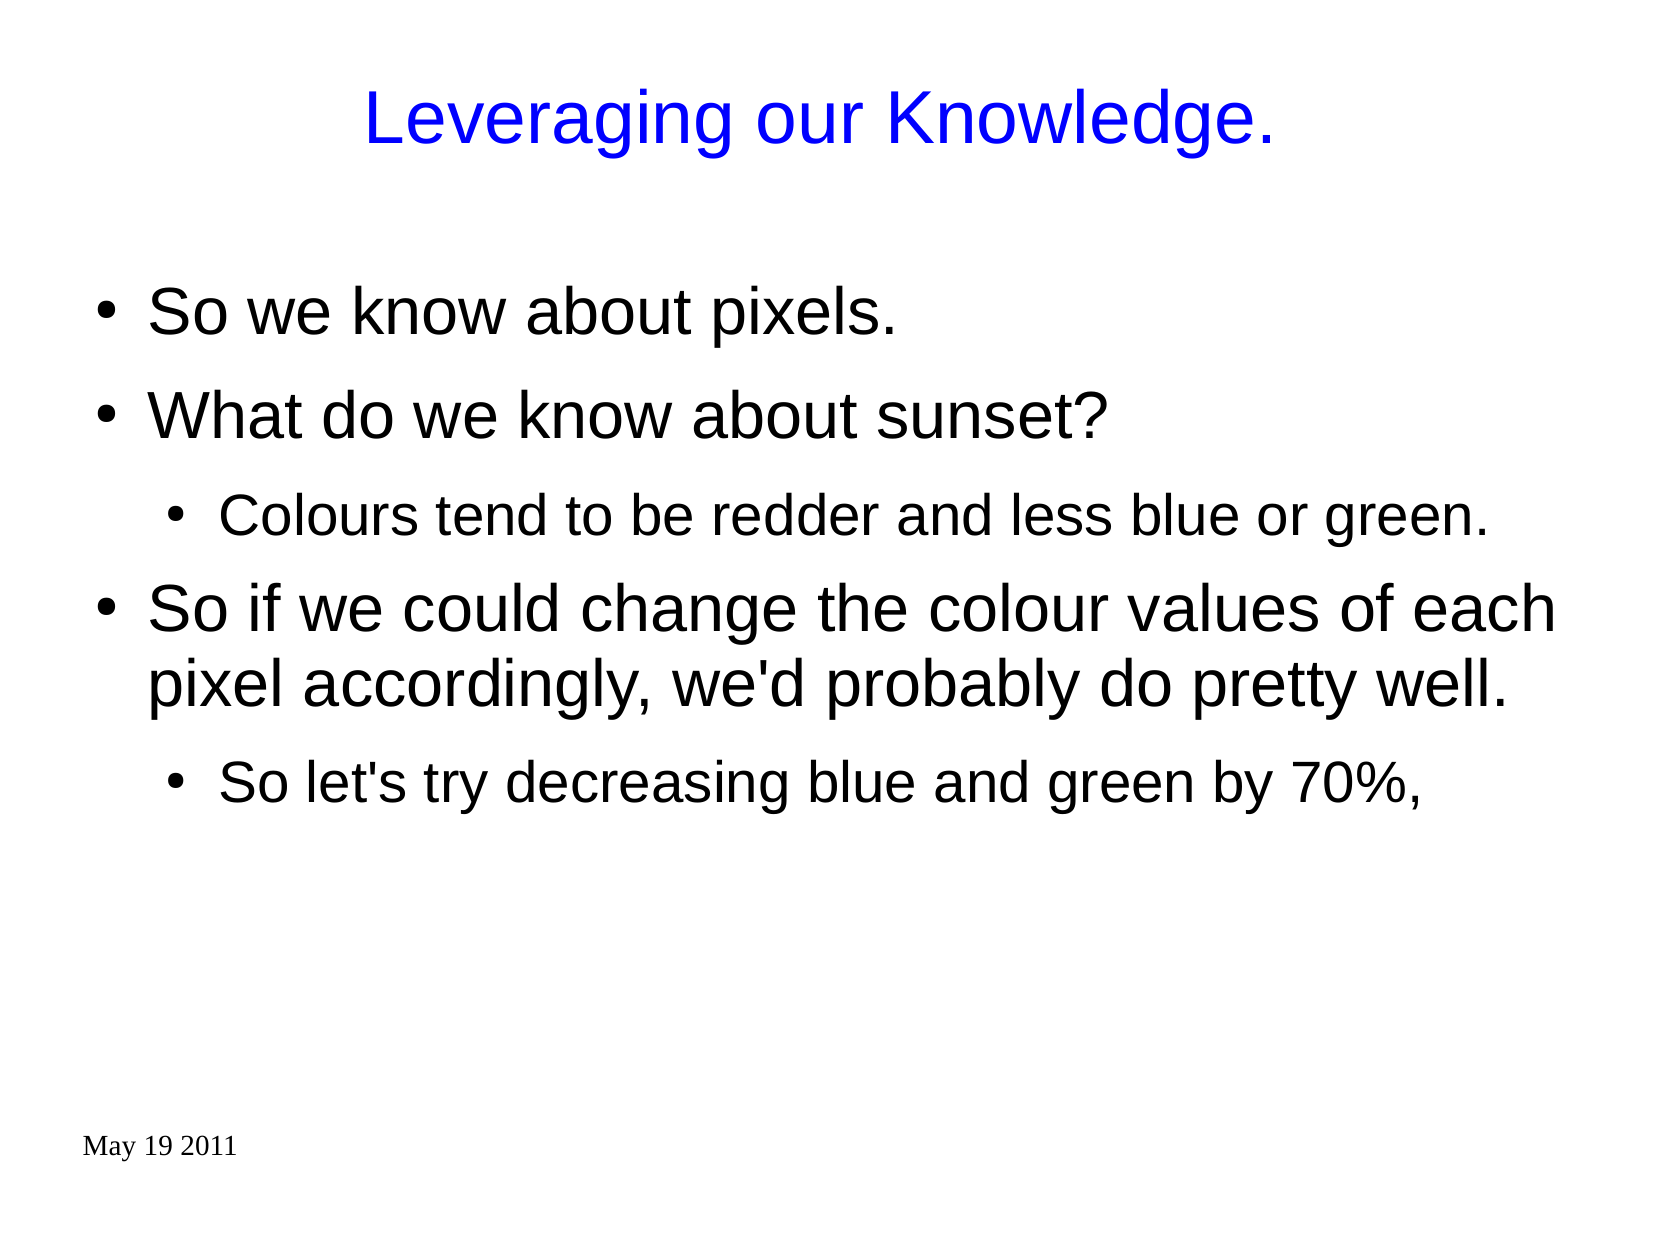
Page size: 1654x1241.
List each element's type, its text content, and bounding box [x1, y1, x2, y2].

title Leveraging our Knowledge. [76, 58, 1565, 178]
list So we know about pixels. What do we know about sunset? Colours tend to be redder and less blue or green. So if we could change the colour values of each pixel accordingly, we'd probably do pretty well. So let's try decreasing blue and green by 70%, [76, 274, 1565, 1093]
